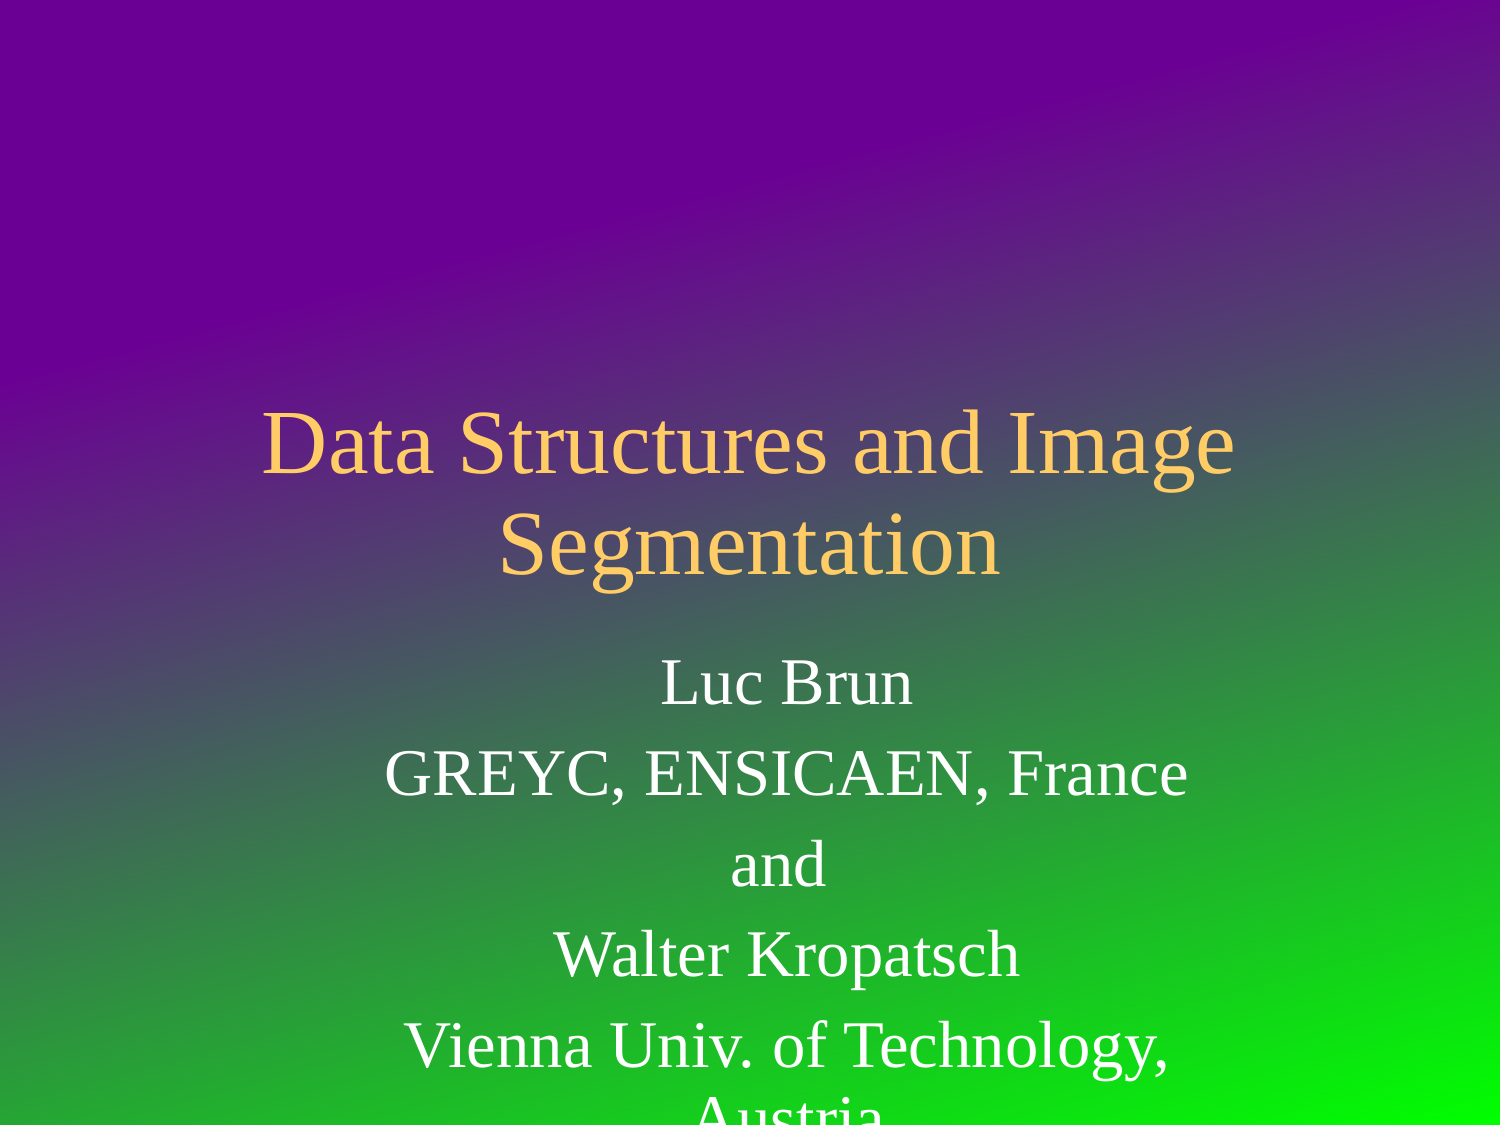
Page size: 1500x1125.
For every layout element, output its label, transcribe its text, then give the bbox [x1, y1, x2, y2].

subtitle Luc Brun GREYC, ENSICAEN, France and Walter Kropatsch Vienna Univ. of Technology, Austria [225, 637, 1276, 1125]
title Data Structures and Image Segmentation [0, 371, 1500, 717]
